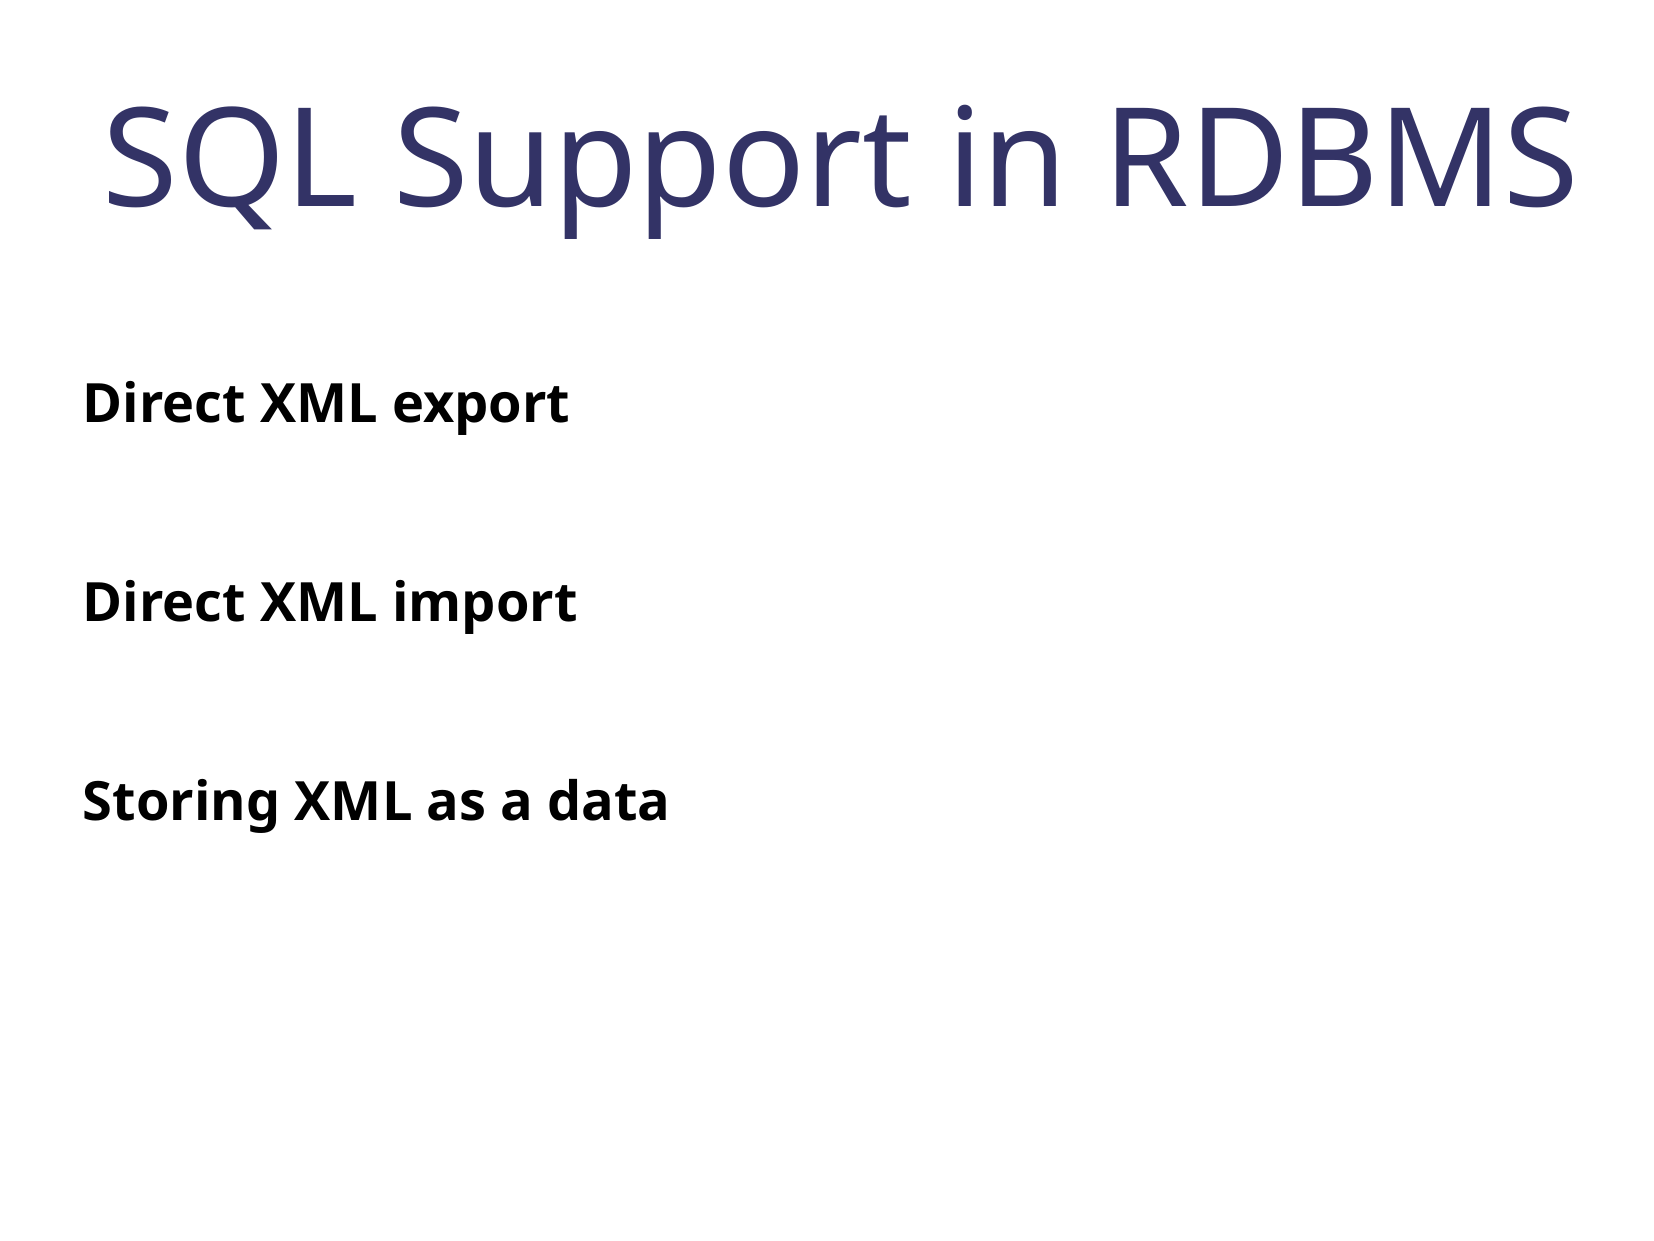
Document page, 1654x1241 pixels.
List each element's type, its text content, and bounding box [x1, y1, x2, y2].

title SQL Support in RDBMS [0, 49, 1654, 257]
subtitle Direct XML export Direct XML import Storing XML as a data [82, 290, 1625, 1094]
